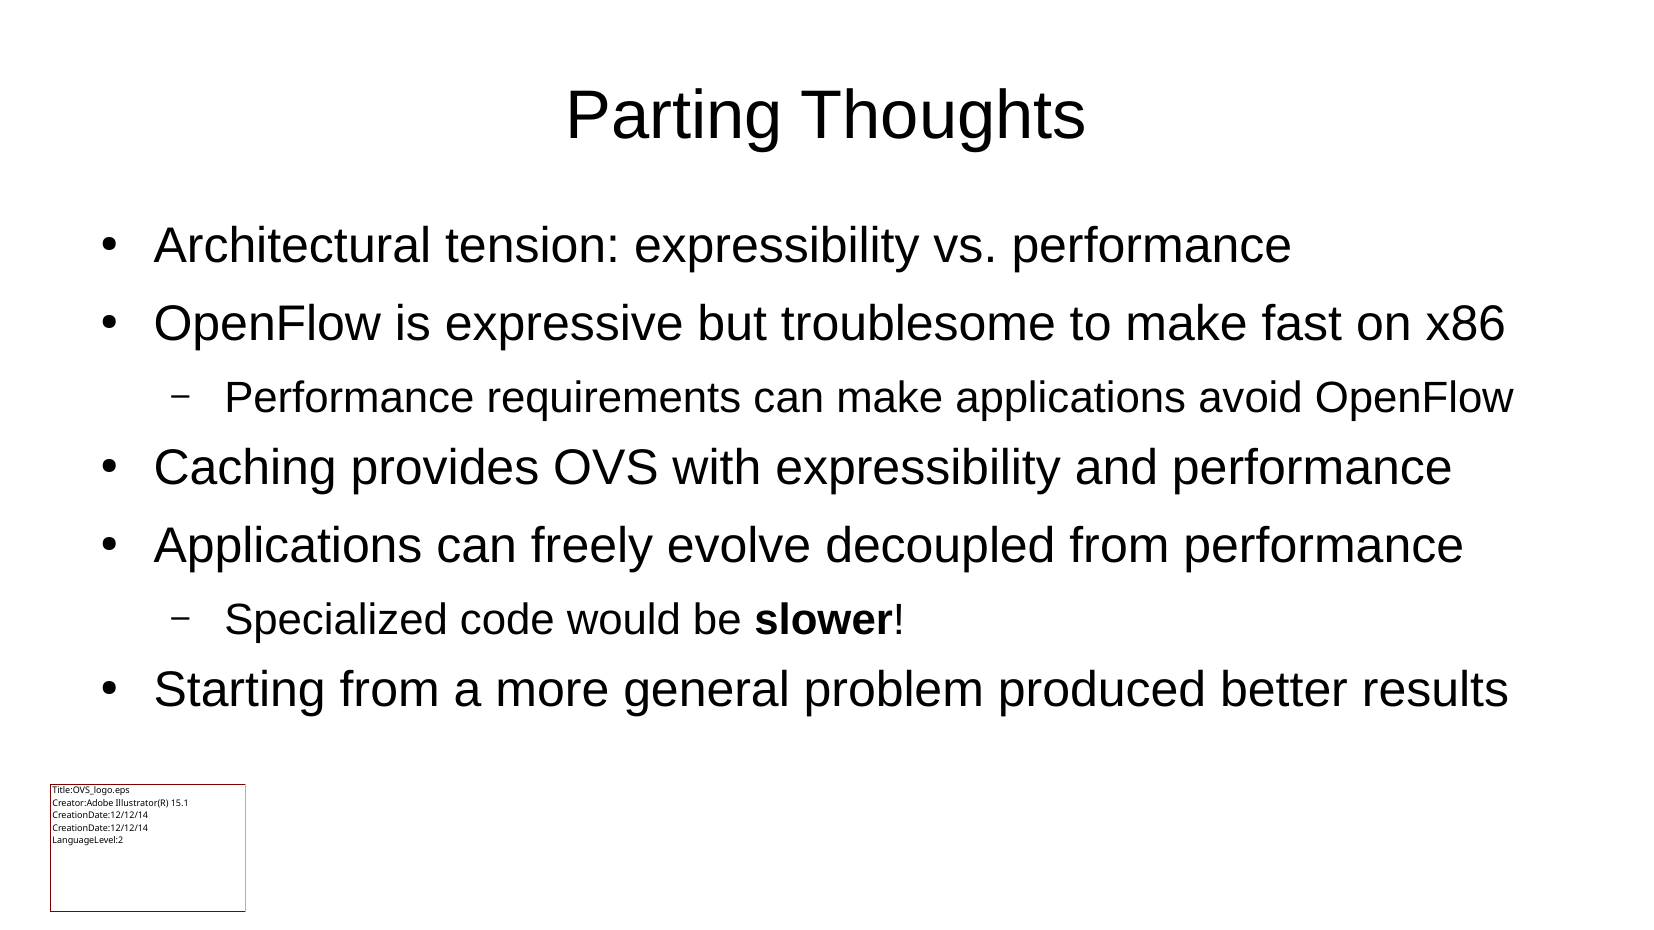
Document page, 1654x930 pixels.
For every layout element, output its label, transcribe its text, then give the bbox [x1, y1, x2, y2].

title Parting Thoughts [82, 36, 1571, 193]
list Architectural tension: expressibility vs. performance OpenFlow is expressive but troublesome to make fast on x86 Performance requirements can make applications avoid OpenFlow Caching provides OVS with expressibility and performance Applications can freely evolve decoupled from performance Specialized code would be slower! Starting from a more general problem produced better results [82, 217, 1571, 757]
